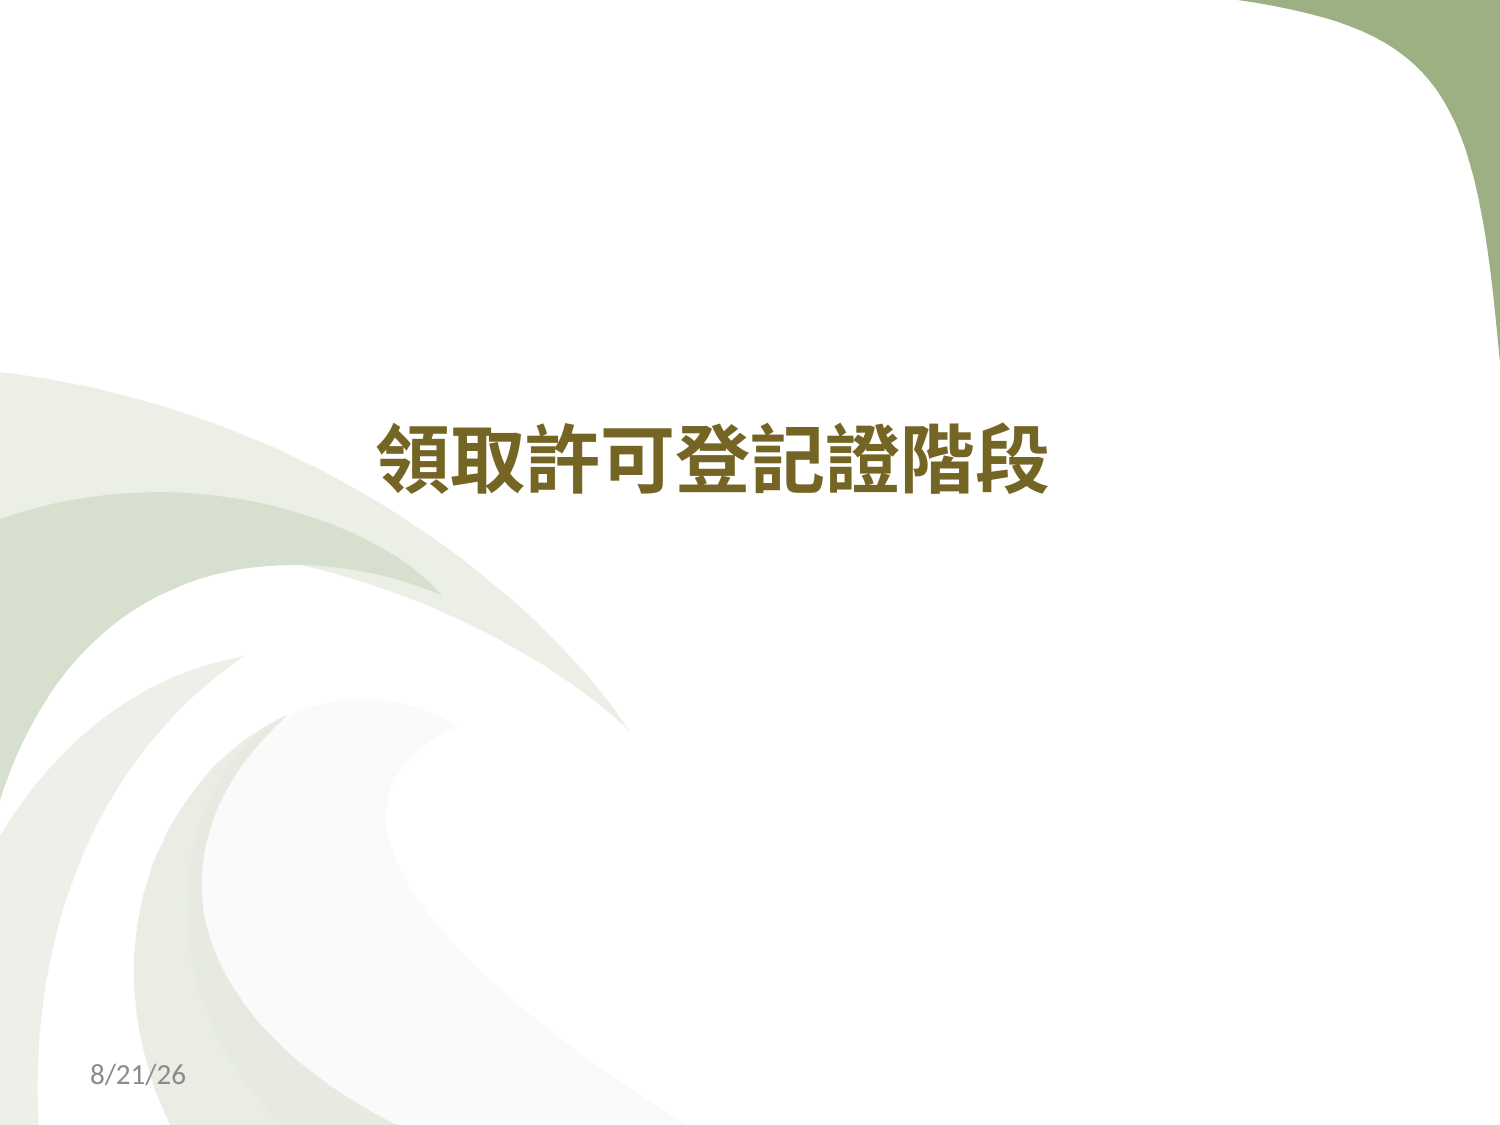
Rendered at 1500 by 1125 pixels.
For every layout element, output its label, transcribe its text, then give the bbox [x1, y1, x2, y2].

slide_number 11/8/18 [75, 1042, 425, 1103]
title 領取許可登記證階段 [360, 408, 1105, 597]
